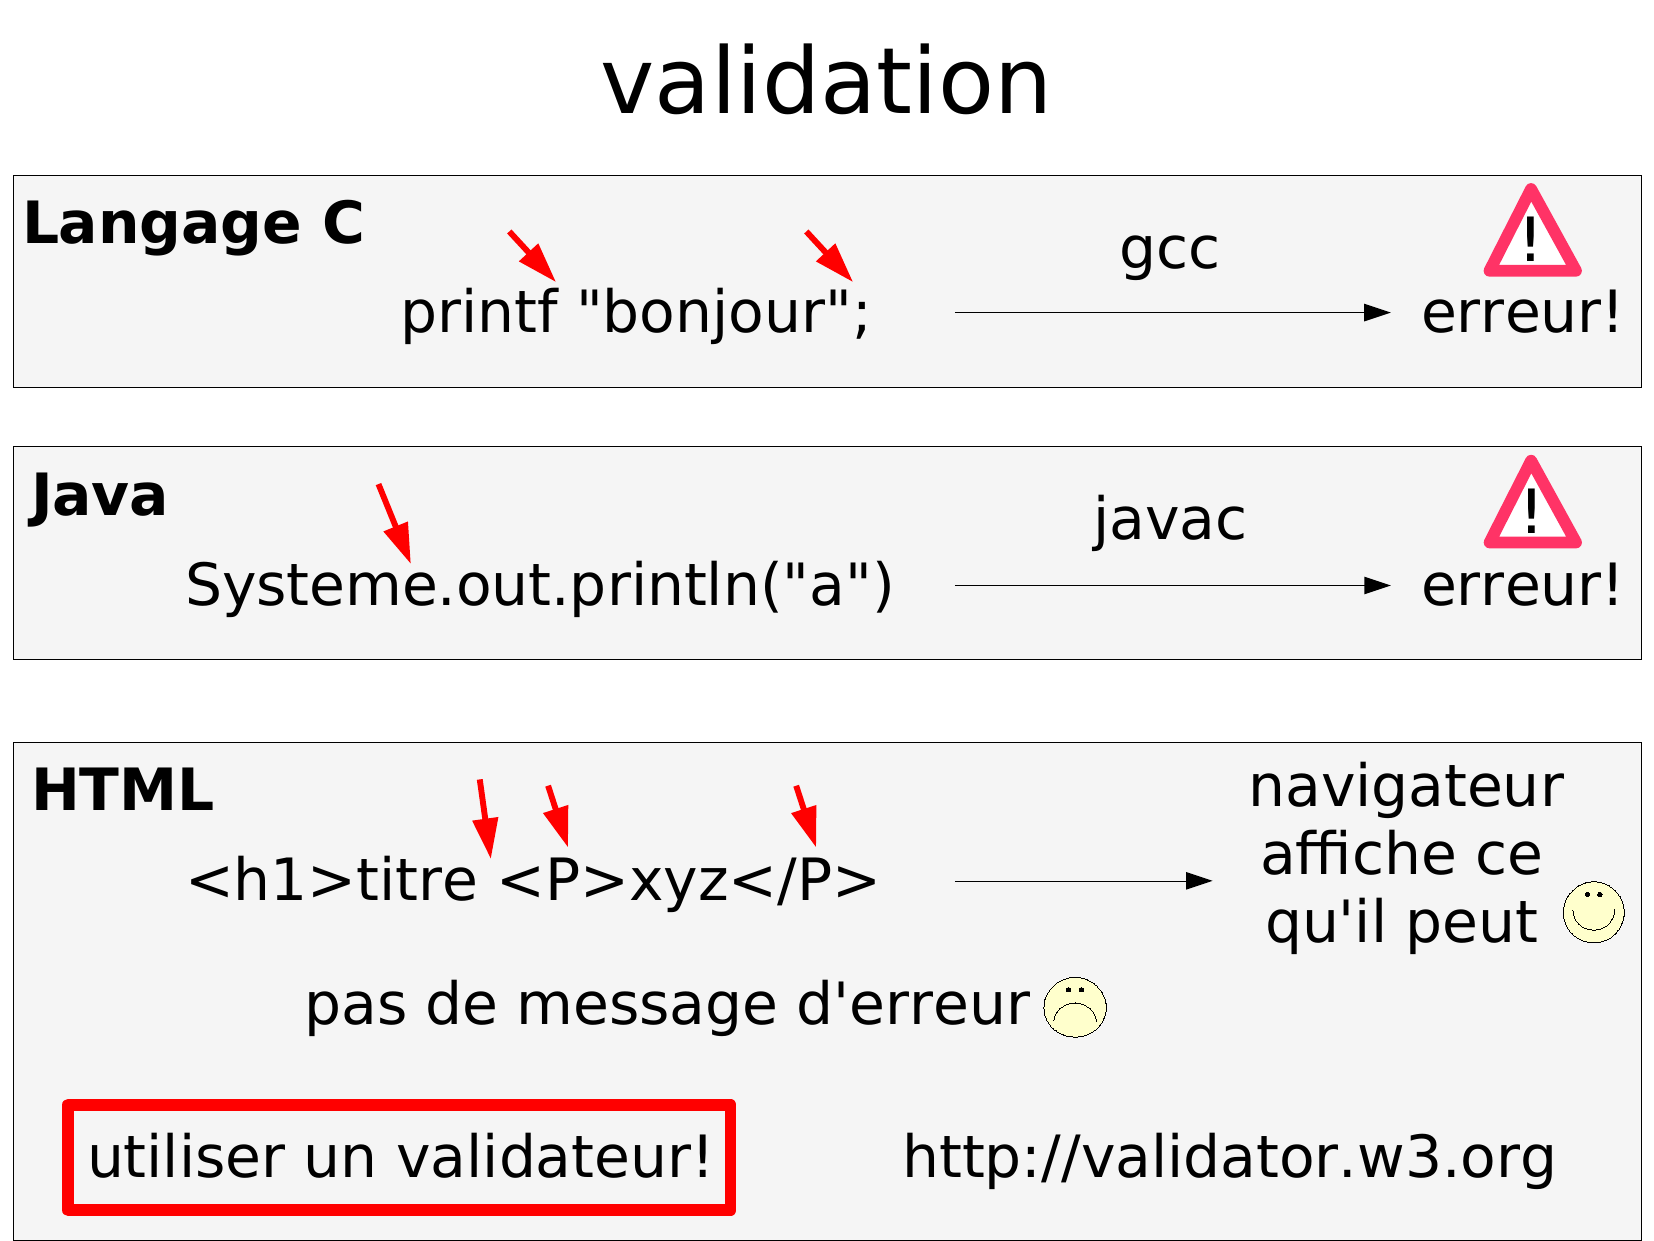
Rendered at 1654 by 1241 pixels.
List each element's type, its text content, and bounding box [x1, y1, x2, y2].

text_box Langage C [22, 190, 331, 258]
text_box affiche ce qu'il peut [1260, 821, 1532, 956]
text_box Systeme.out.println("a") [184, 551, 824, 620]
text_box HTML [31, 756, 303, 825]
text_box erreur! [1421, 278, 1605, 347]
text_box [13, 175, 1642, 388]
text_box [13, 742, 1642, 1241]
text_box gcc [1119, 214, 1211, 282]
text_box printf "bonjour"; [400, 278, 825, 347]
title validation [136, 17, 1518, 143]
text_box <h1>titre <P>xyz</P> [184, 846, 812, 915]
text_box http://validator.w3.org [902, 1123, 1491, 1192]
text_box erreur! [1421, 551, 1605, 620]
text_box javac [1093, 485, 1232, 554]
text_box ! [1510, 205, 1552, 277]
text_box [13, 446, 1642, 660]
text_box pas de message d'erreur [304, 970, 958, 1039]
text_box navigateur [1248, 752, 1533, 821]
text_box ! [1510, 476, 1552, 549]
text_box Java [31, 461, 303, 530]
text_box utiliser un validateur! [87, 1123, 669, 1192]
